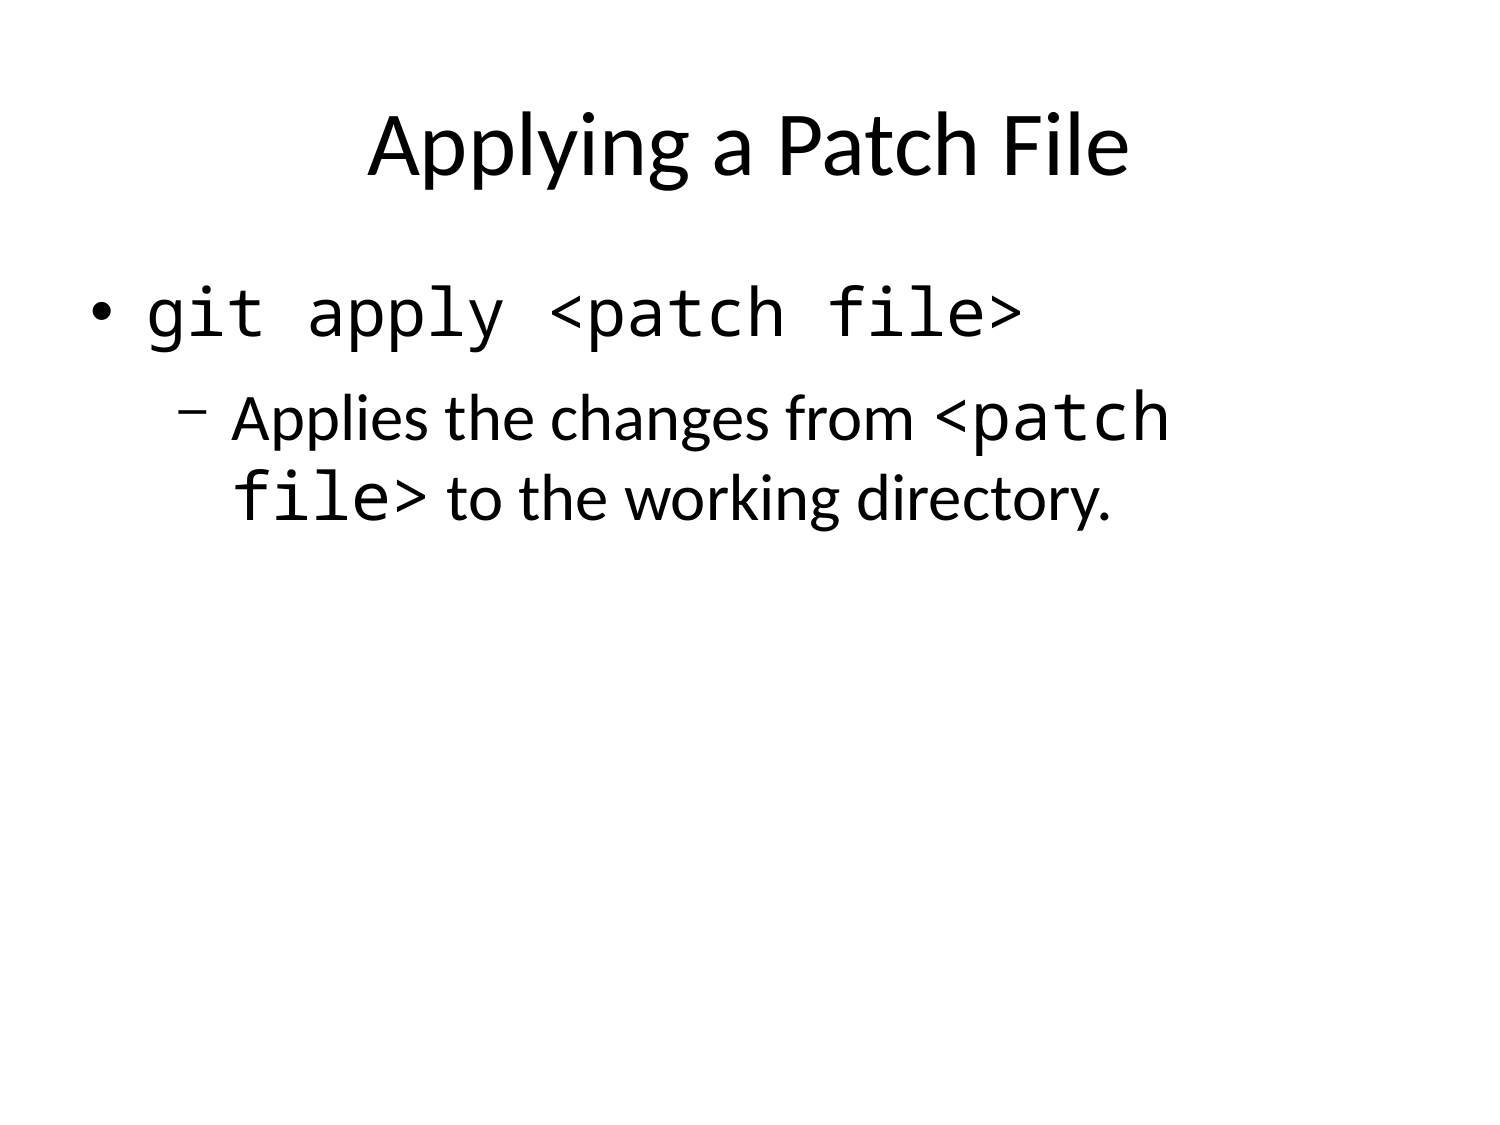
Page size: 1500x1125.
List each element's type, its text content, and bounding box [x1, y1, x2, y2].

list git apply <patch file> Applies the changes from <patch file> to the working directory. [75, 262, 1425, 1005]
title Applying a Patch File [75, 45, 1425, 233]
